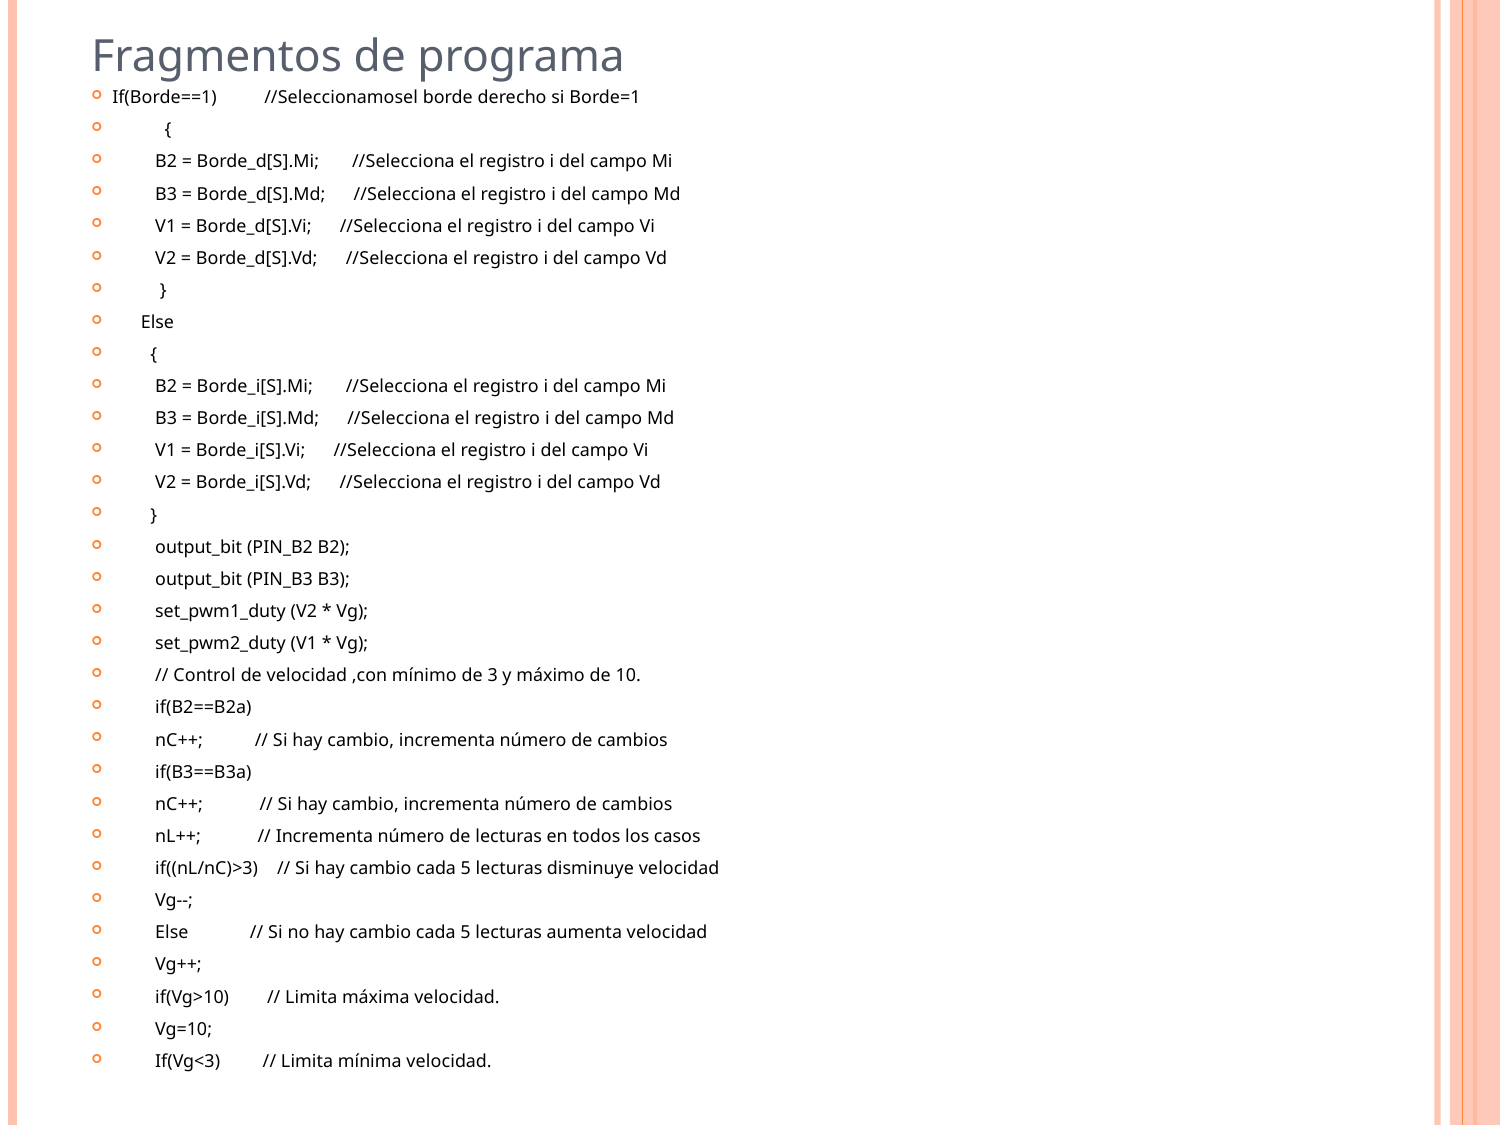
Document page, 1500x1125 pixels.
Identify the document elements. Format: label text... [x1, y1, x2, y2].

title Fragmentos de programa [76, 19, 1302, 88]
list If(Borde==1) //Seleccionamosel borde derecho si Borde=1 { B2 = Borde_d[S].Mi; //Selecciona el registro i del campo Mi B3 = Borde_d[S].Md; //Selecciona el registro i del campo Md V1 = Borde_d[S].Vi; //Selecciona el registro i del campo Vi V2 = Borde_d[S].Vd; //Selecciona el registro i del campo Vd } Else { B2 = Borde_i[S].Mi; //Selecciona el registro i del campo Mi B3 = Borde_i[S].Md; //Selecciona el registro i del campo Md V1 = Borde_i[S].Vi; //Selecciona el registro i del campo Vi V2 = Borde_i[S].Vd; //Selecciona el registro i del campo Vd } output_bit (PIN_B2 B2); output_bit (PIN_B3 B3); set_pwm1_duty (V2 * Vg); set_pwm2_duty (V1 * Vg); // Control de velocidad ,con mínimo de 3 y máximo de 10. if(B2==B2a) nC++; // Si hay cambio, incrementa número de cambios if(B3==B3a) nC++; // Si hay cambio, incrementa número de cambios nL++; // Incrementa número de lecturas en todos los casos if((nL/nC)>3) // Si hay cambio cada 5 lecturas disminuye velocidad Vg--; Else // Si no hay cambio cada 5 lecturas aumenta velocidad Vg++; if(Vg>10) // Limita máxima velocidad. Vg=10; If(Vg<3) // Limita mínima velocidad. [76, 78, 1152, 1094]
